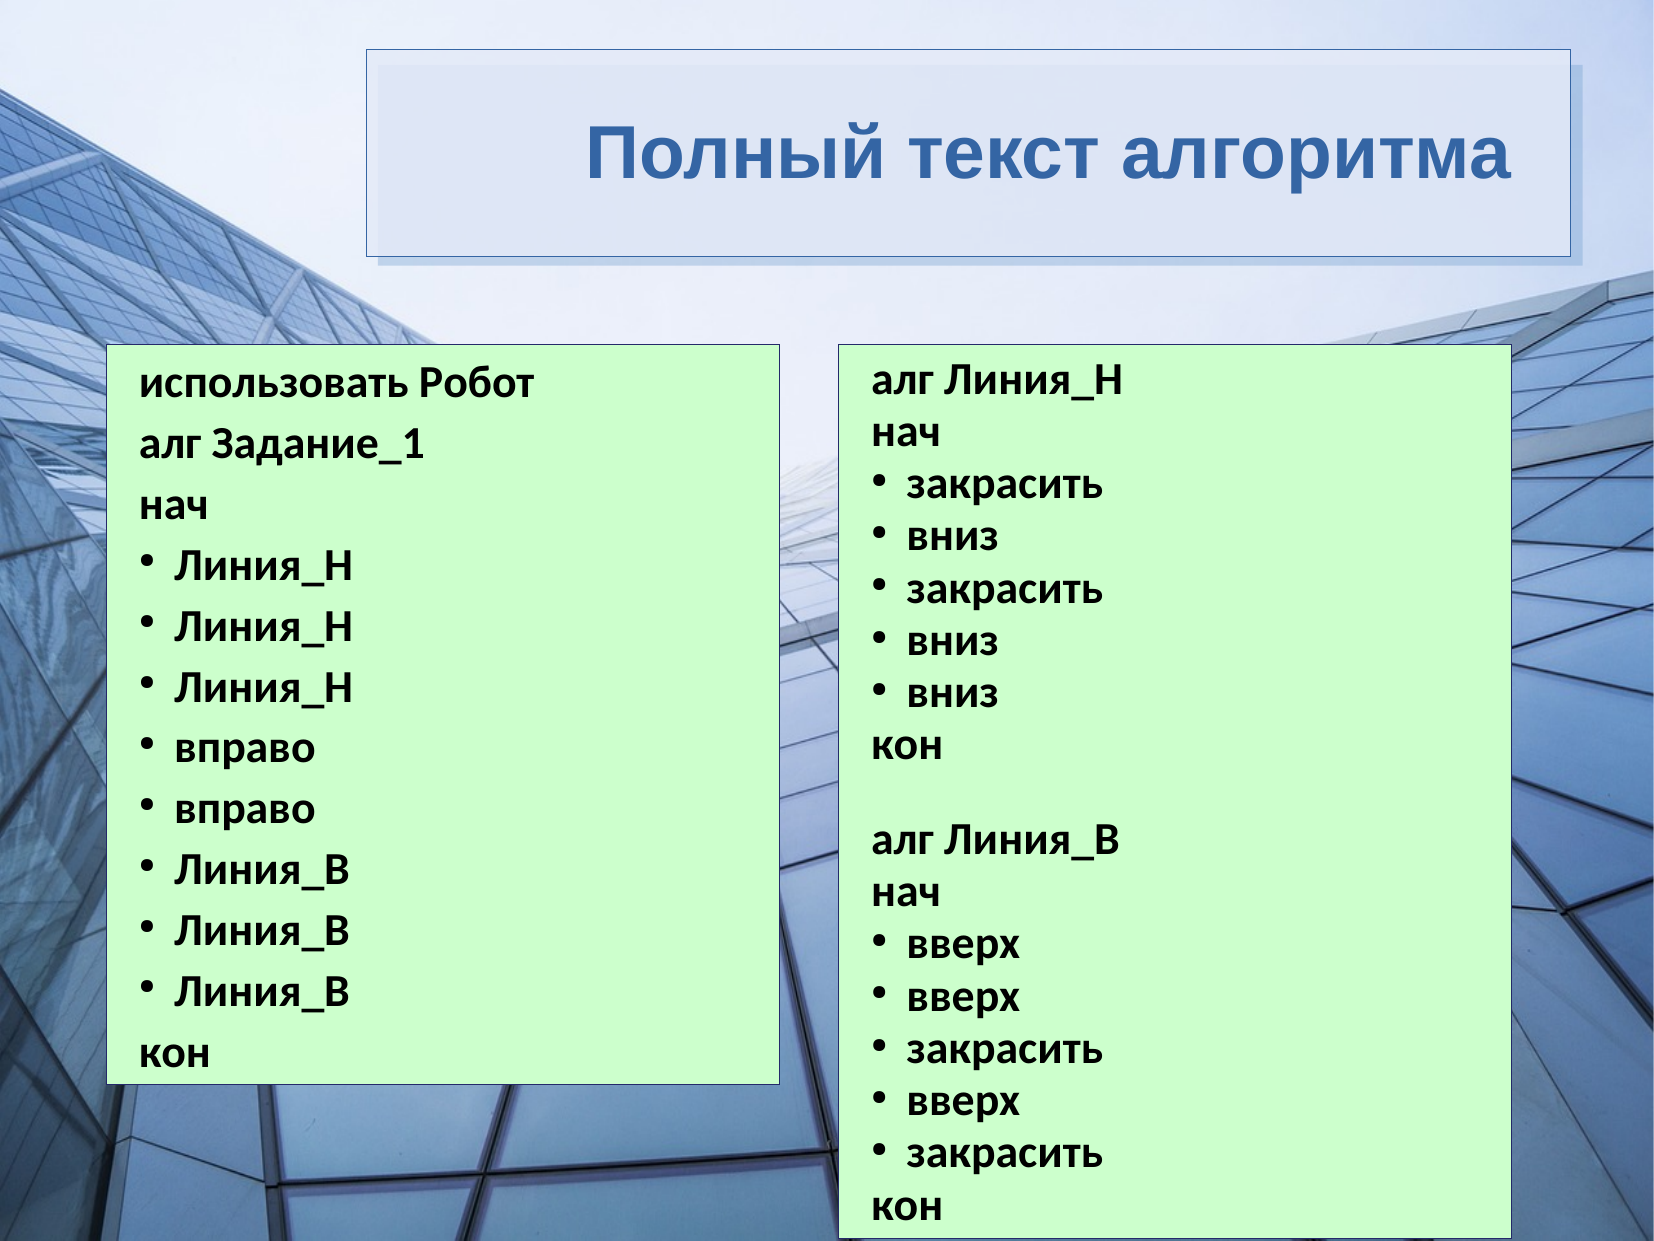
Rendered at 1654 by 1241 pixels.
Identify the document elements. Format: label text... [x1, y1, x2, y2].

text_box алг Линия_Н нач закрасить вниз закрасить вниз вниз кон алг Линия_В нач вверх вверх закрасить вверх закрасить кон [838, 344, 1512, 1239]
title Полный текст алгоритма [366, 49, 1571, 257]
text_box [377, 64, 1583, 266]
text_box использовать Робот алг Задание_1 нач Линия_Н Линия_Н Линия_Н вправо вправо Линия_В Линия_В Линия_В кон [106, 344, 780, 1085]
picture [0, 0, 1654, 1241]
